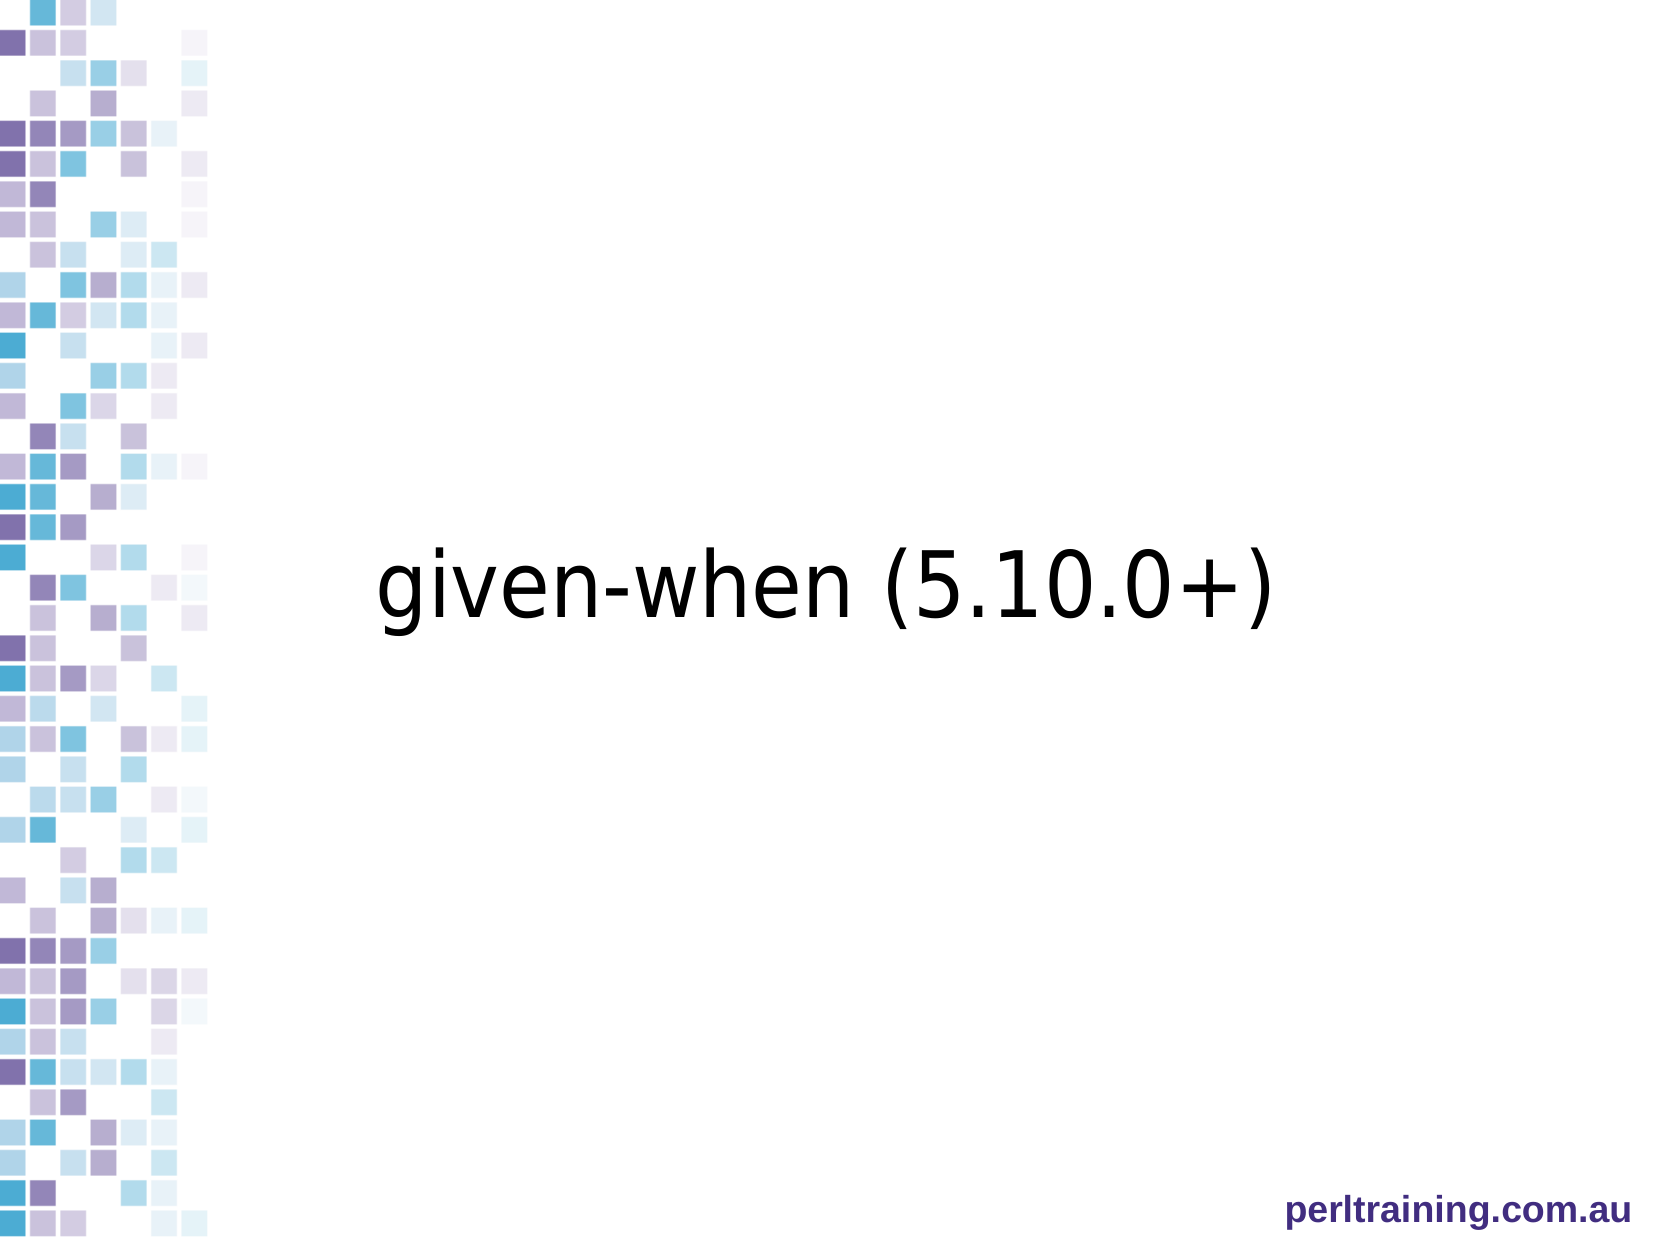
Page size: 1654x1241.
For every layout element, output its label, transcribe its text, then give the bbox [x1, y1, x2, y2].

title given-when (5.10.0+) [82, 49, 1571, 1123]
picture [0, 0, 212, 1241]
